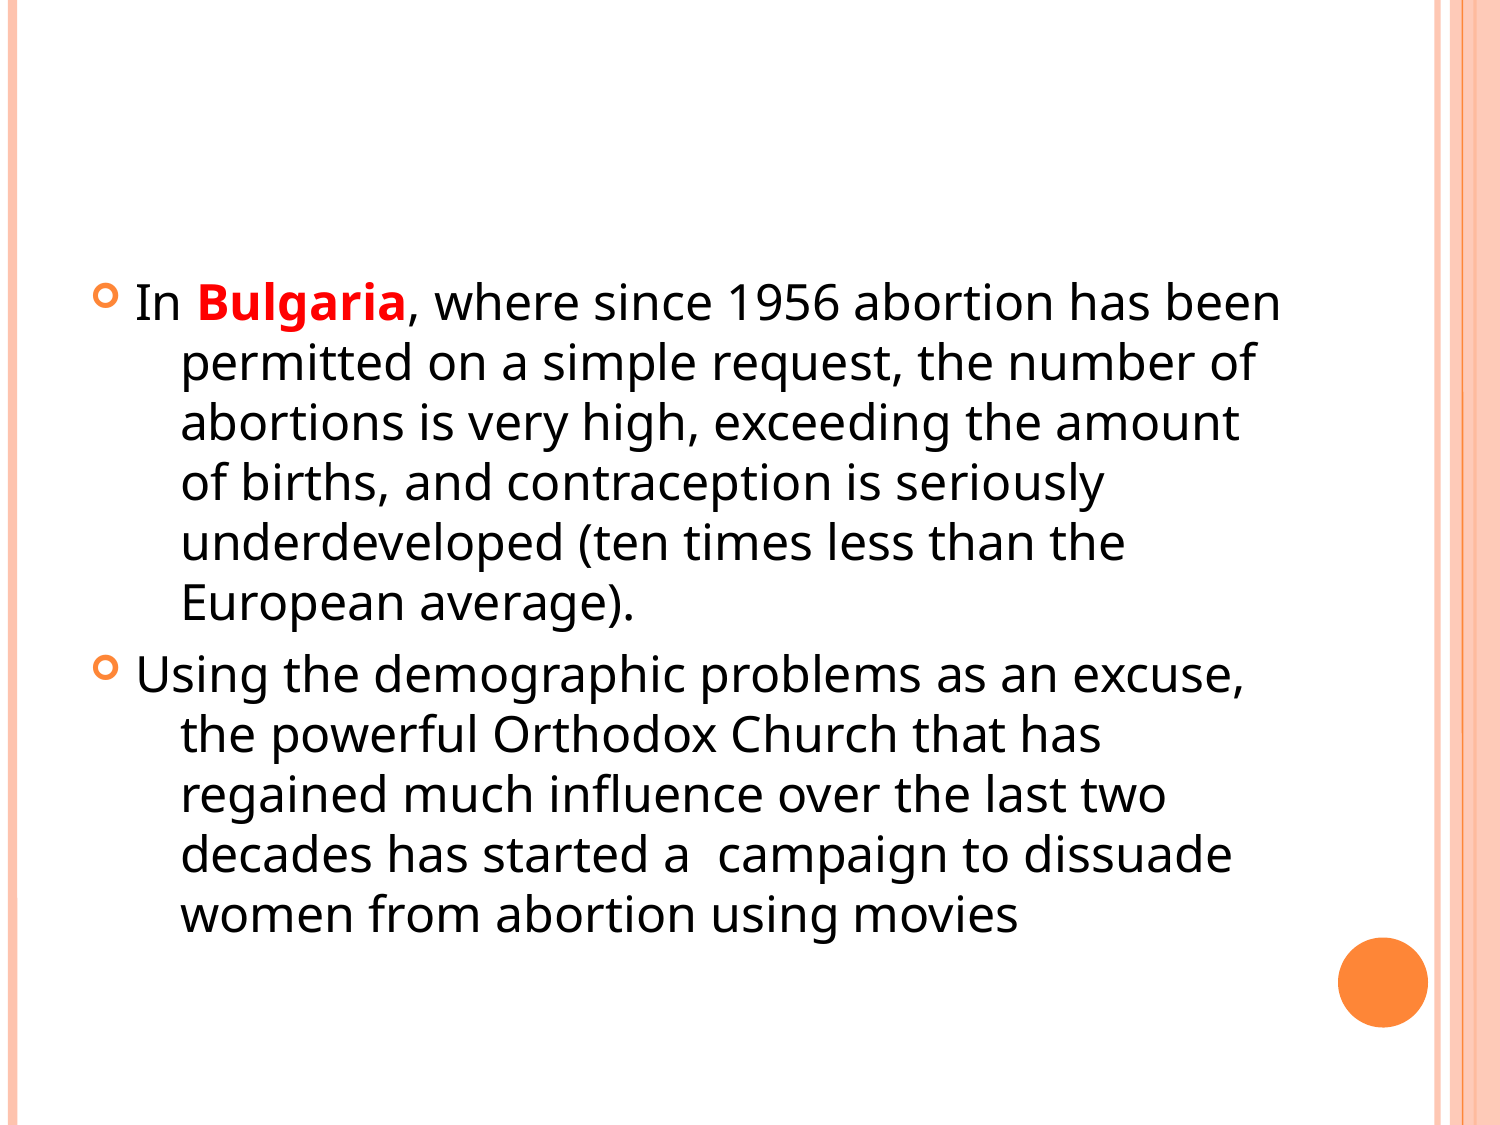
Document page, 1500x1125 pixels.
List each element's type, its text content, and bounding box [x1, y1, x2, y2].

list In Bulgaria, where since 1956 abortion has been permitted on a simple request, the number of abortions is very high, exceeding the amount of births, and contraception is seriously underdeveloped (ten times less than the European average). Using the demographic problems as an excuse, the powerful Orthodox Church that has regained much influence over the last two decades has started a campaign to dissuade women from abortion using movies [75, 262, 1300, 1062]
